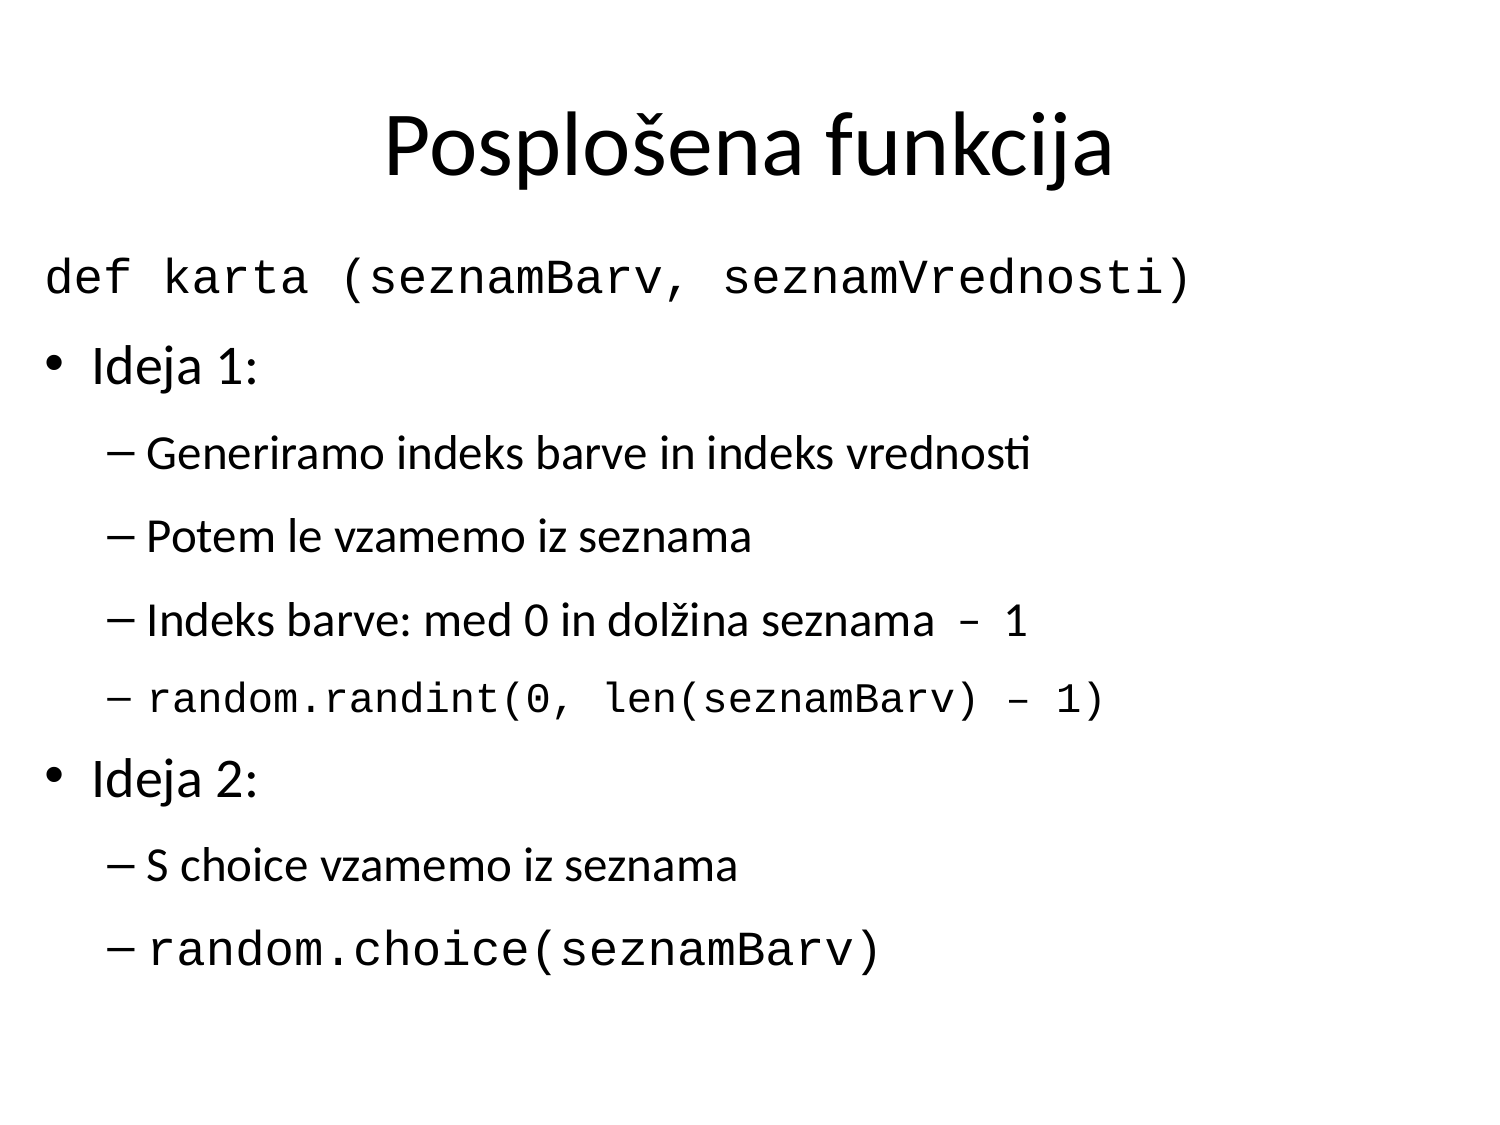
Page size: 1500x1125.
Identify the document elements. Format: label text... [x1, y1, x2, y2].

list def karta (seznamBarv, seznamVrednosti) Ideja 1: Generiramo indeks barve in indeks vrednosti Potem le vzamemo iz seznama Indeks barve: med 0 in dolžina seznama – 1 random.randint(0, len(seznamBarv) – 1) Ideja 2: S choice vzamemo iz seznama random.choice(seznamBarv) [29, 237, 1483, 988]
title Posplošena funkcija [75, 45, 1425, 233]
